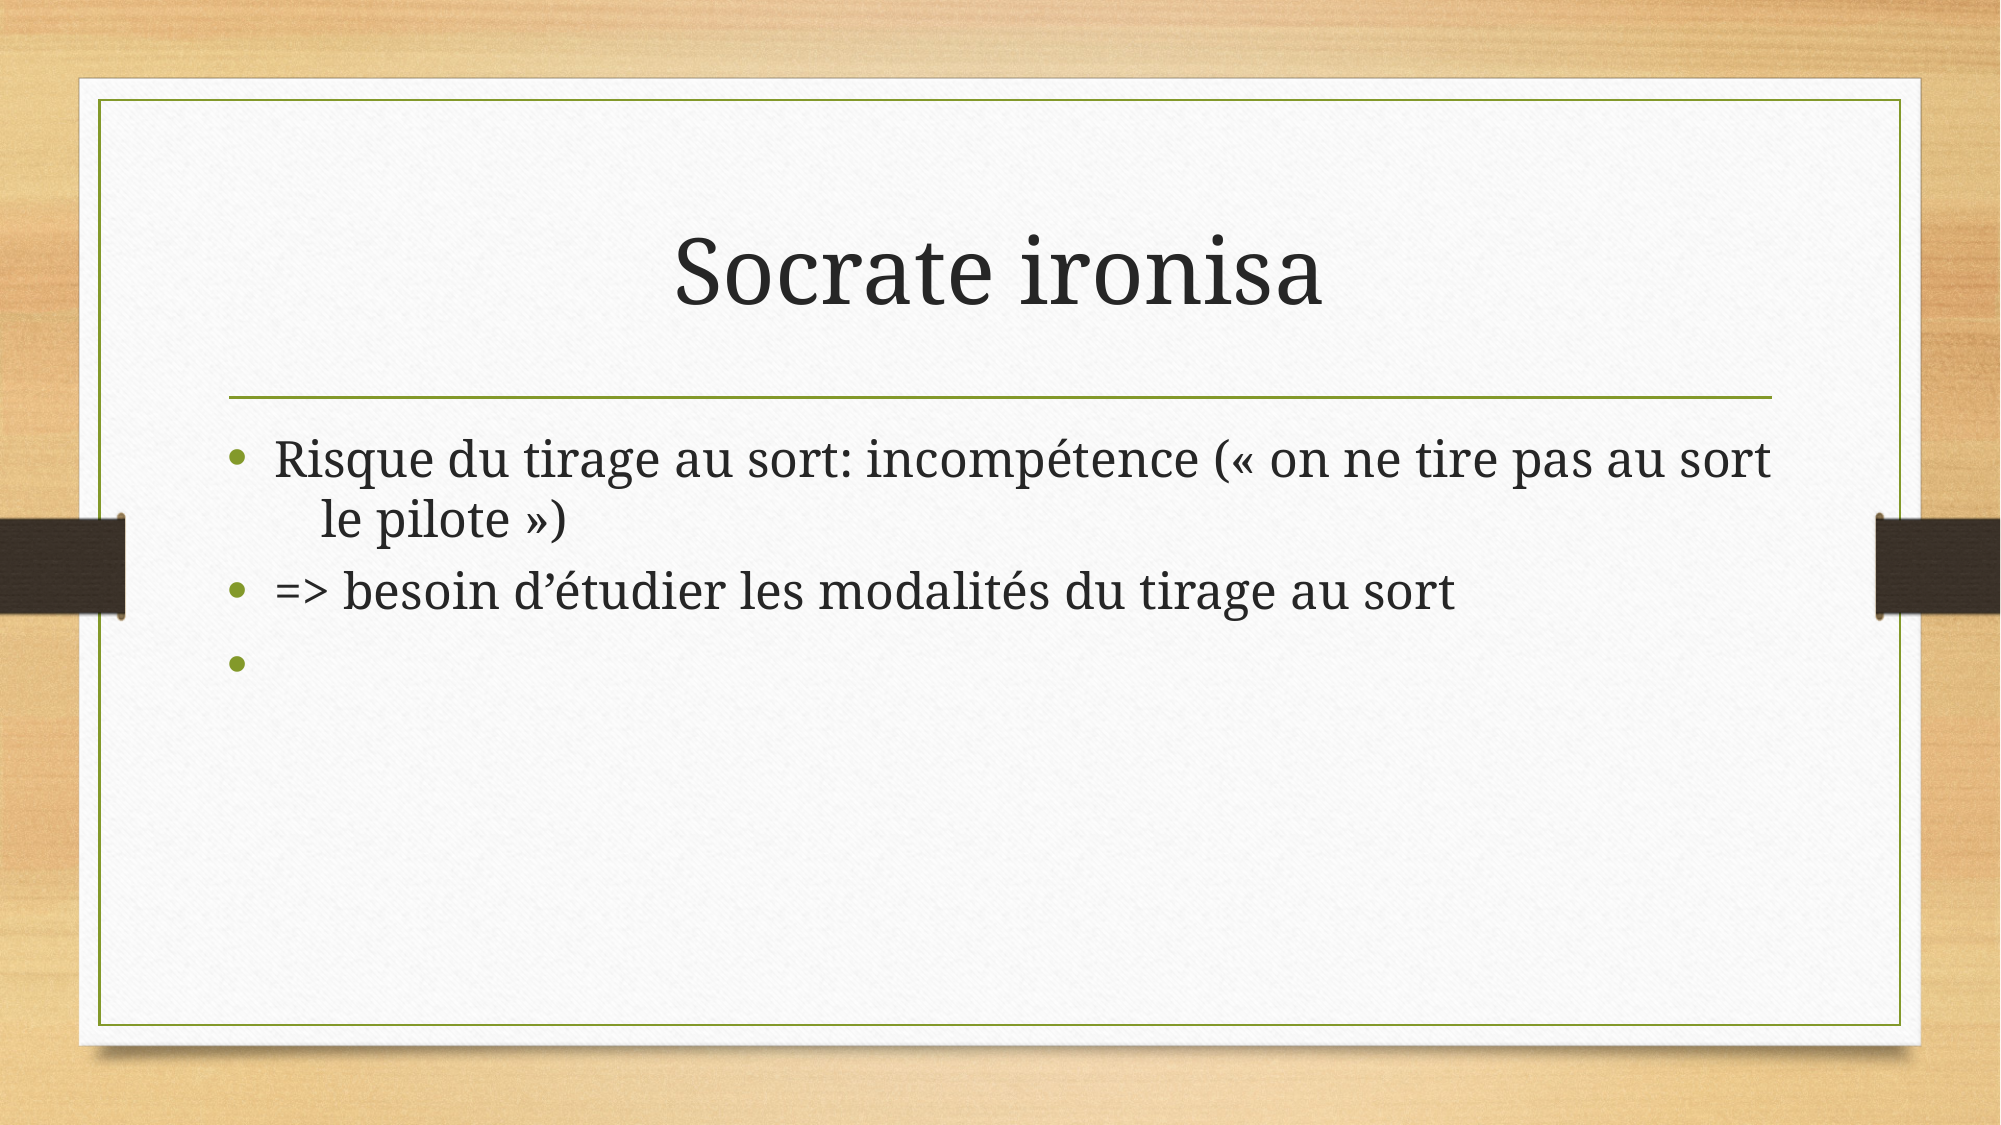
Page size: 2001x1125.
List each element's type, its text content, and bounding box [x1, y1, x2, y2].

list Risque du tirage au sort: incompétence (« on ne tire pas au sort le pilote ») => besoin d’étudier les modalités du tirage au sort [212, 419, 1788, 964]
title Socrate ironisa [212, 161, 1788, 376]
